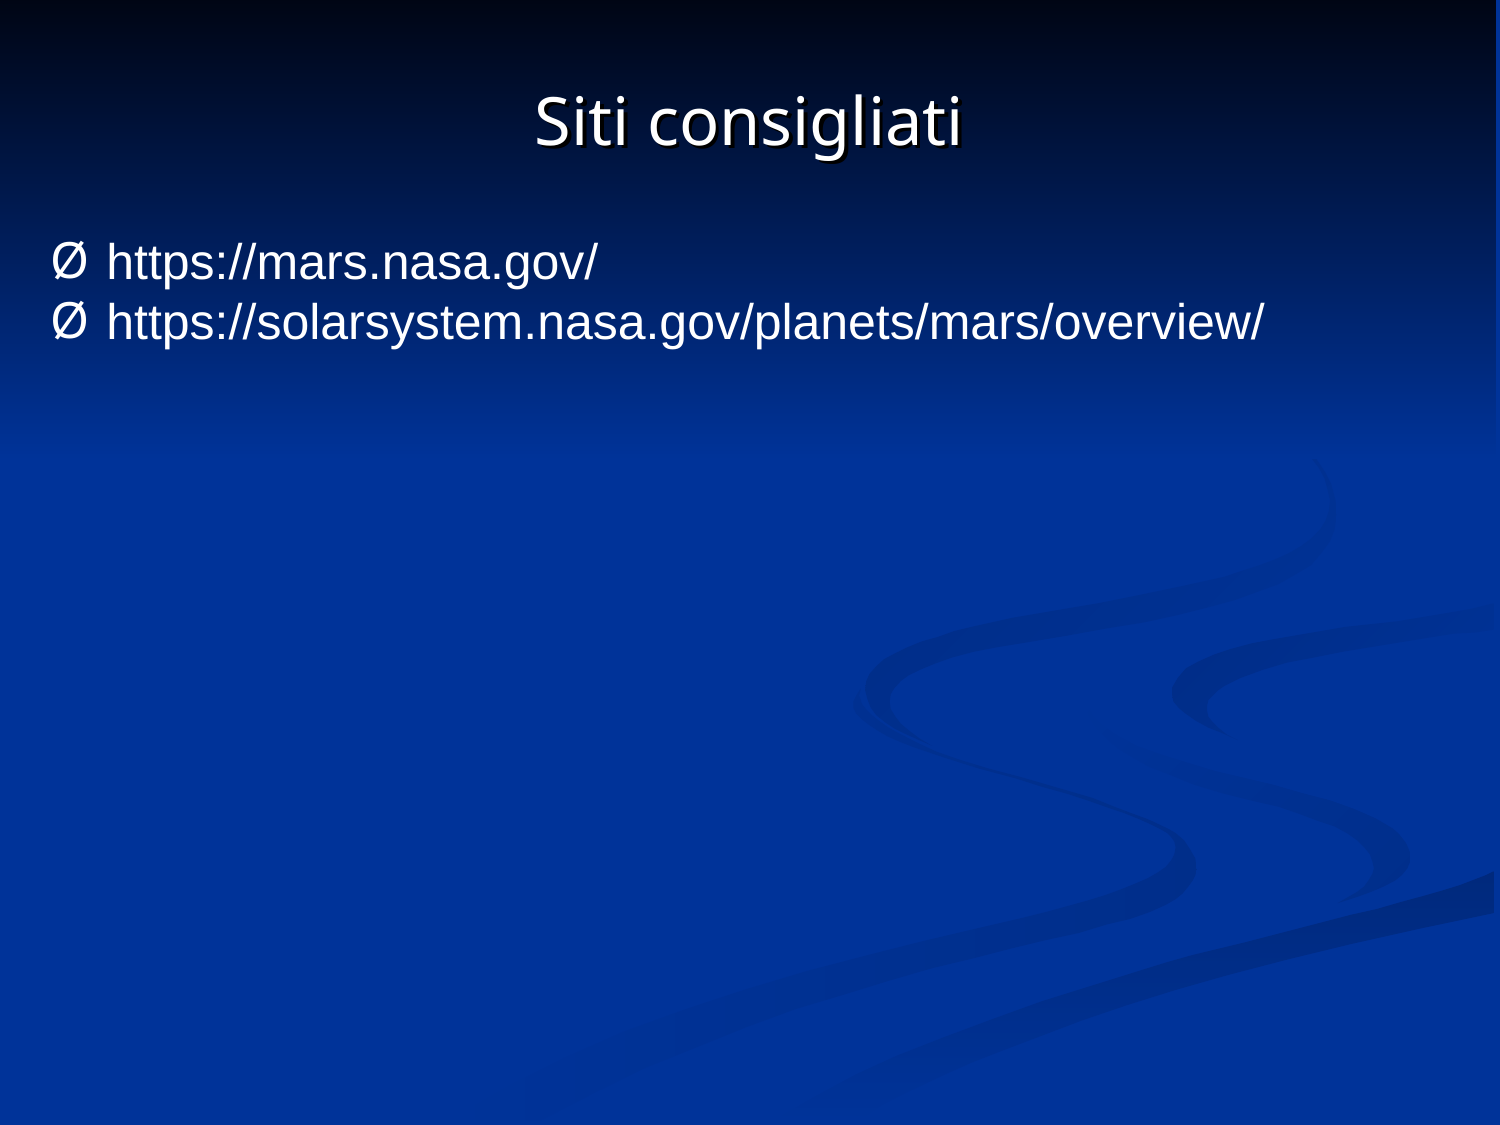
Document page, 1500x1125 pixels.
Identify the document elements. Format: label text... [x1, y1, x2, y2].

text_box https://mars.nasa.gov/ https://solarsystem.nasa.gov/planets/mars/overview/ [35, 177, 1465, 359]
text_box Siti consigliati [35, 70, 1465, 177]
